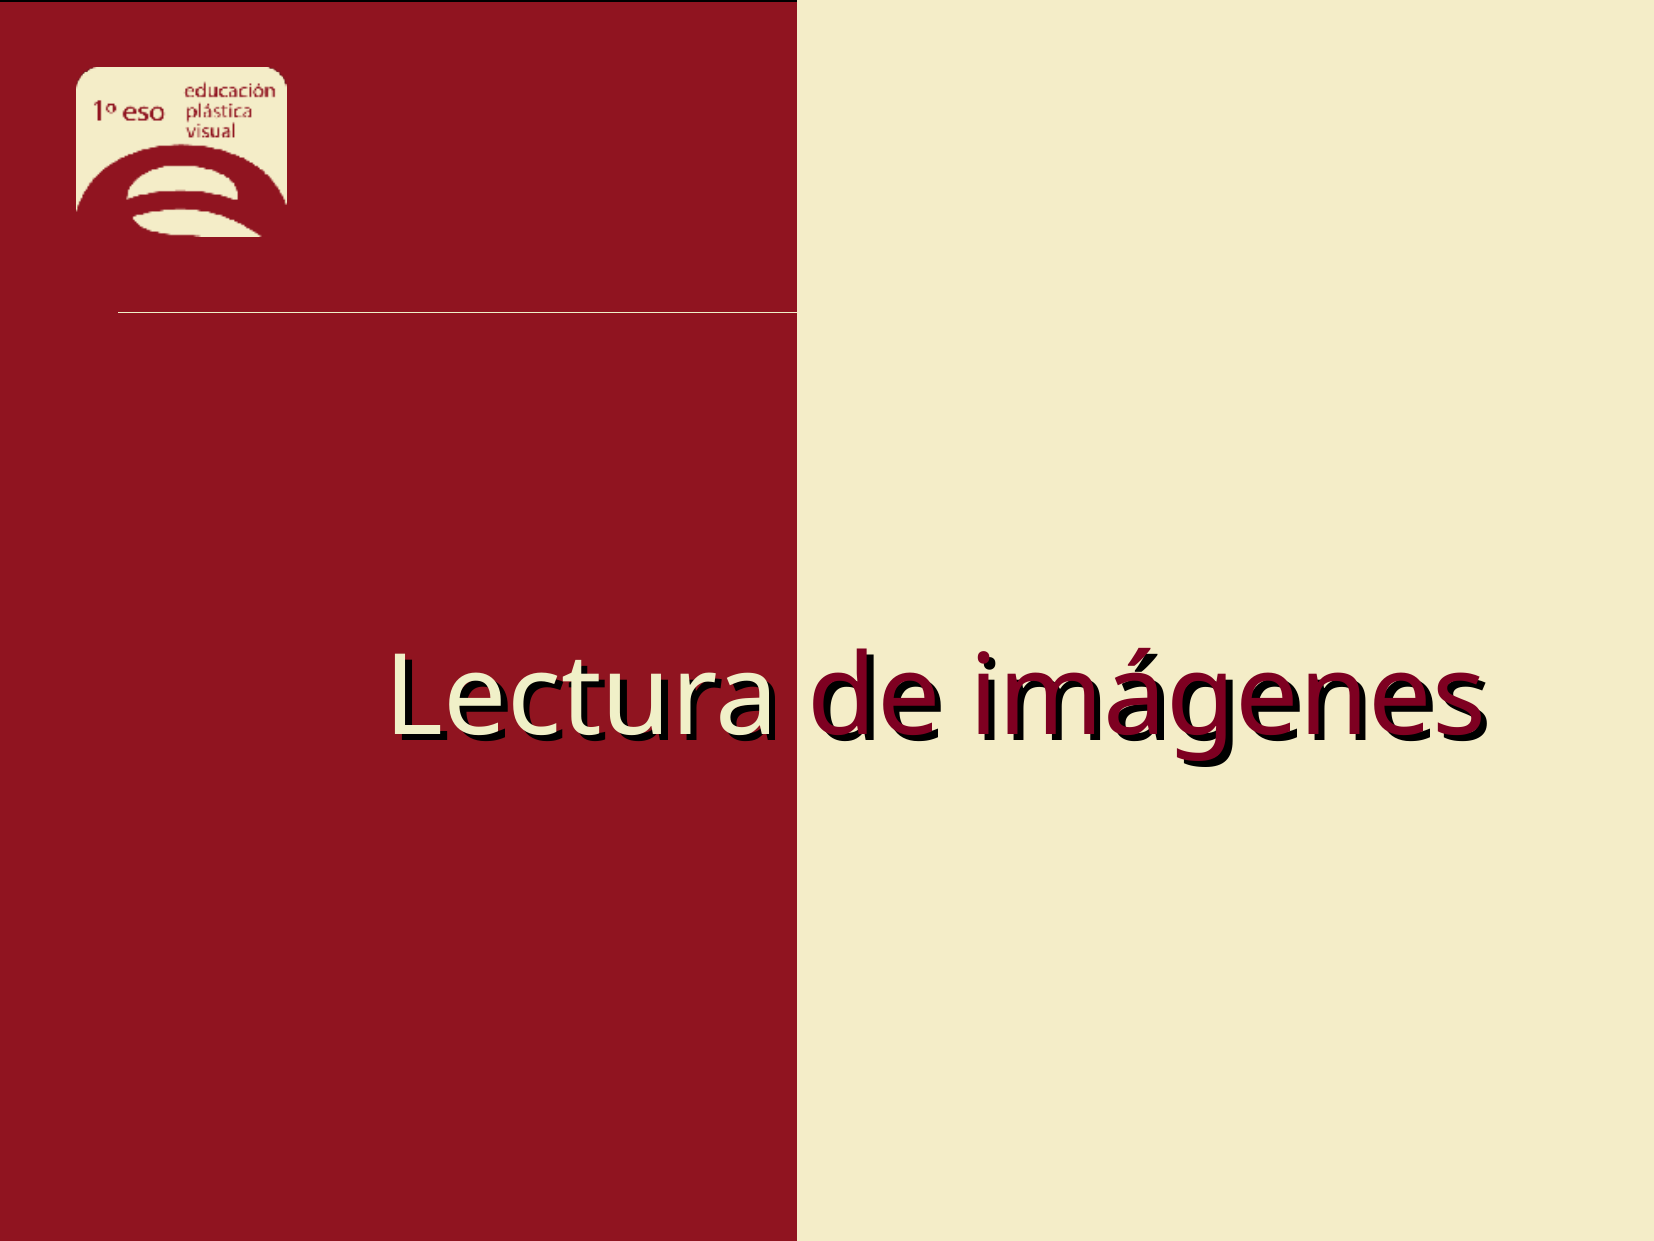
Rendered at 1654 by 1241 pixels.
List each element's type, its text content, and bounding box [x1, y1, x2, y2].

subtitle Lectura de imágenes [118, 288, 1607, 1093]
picture [0, 0, 1654, 1241]
